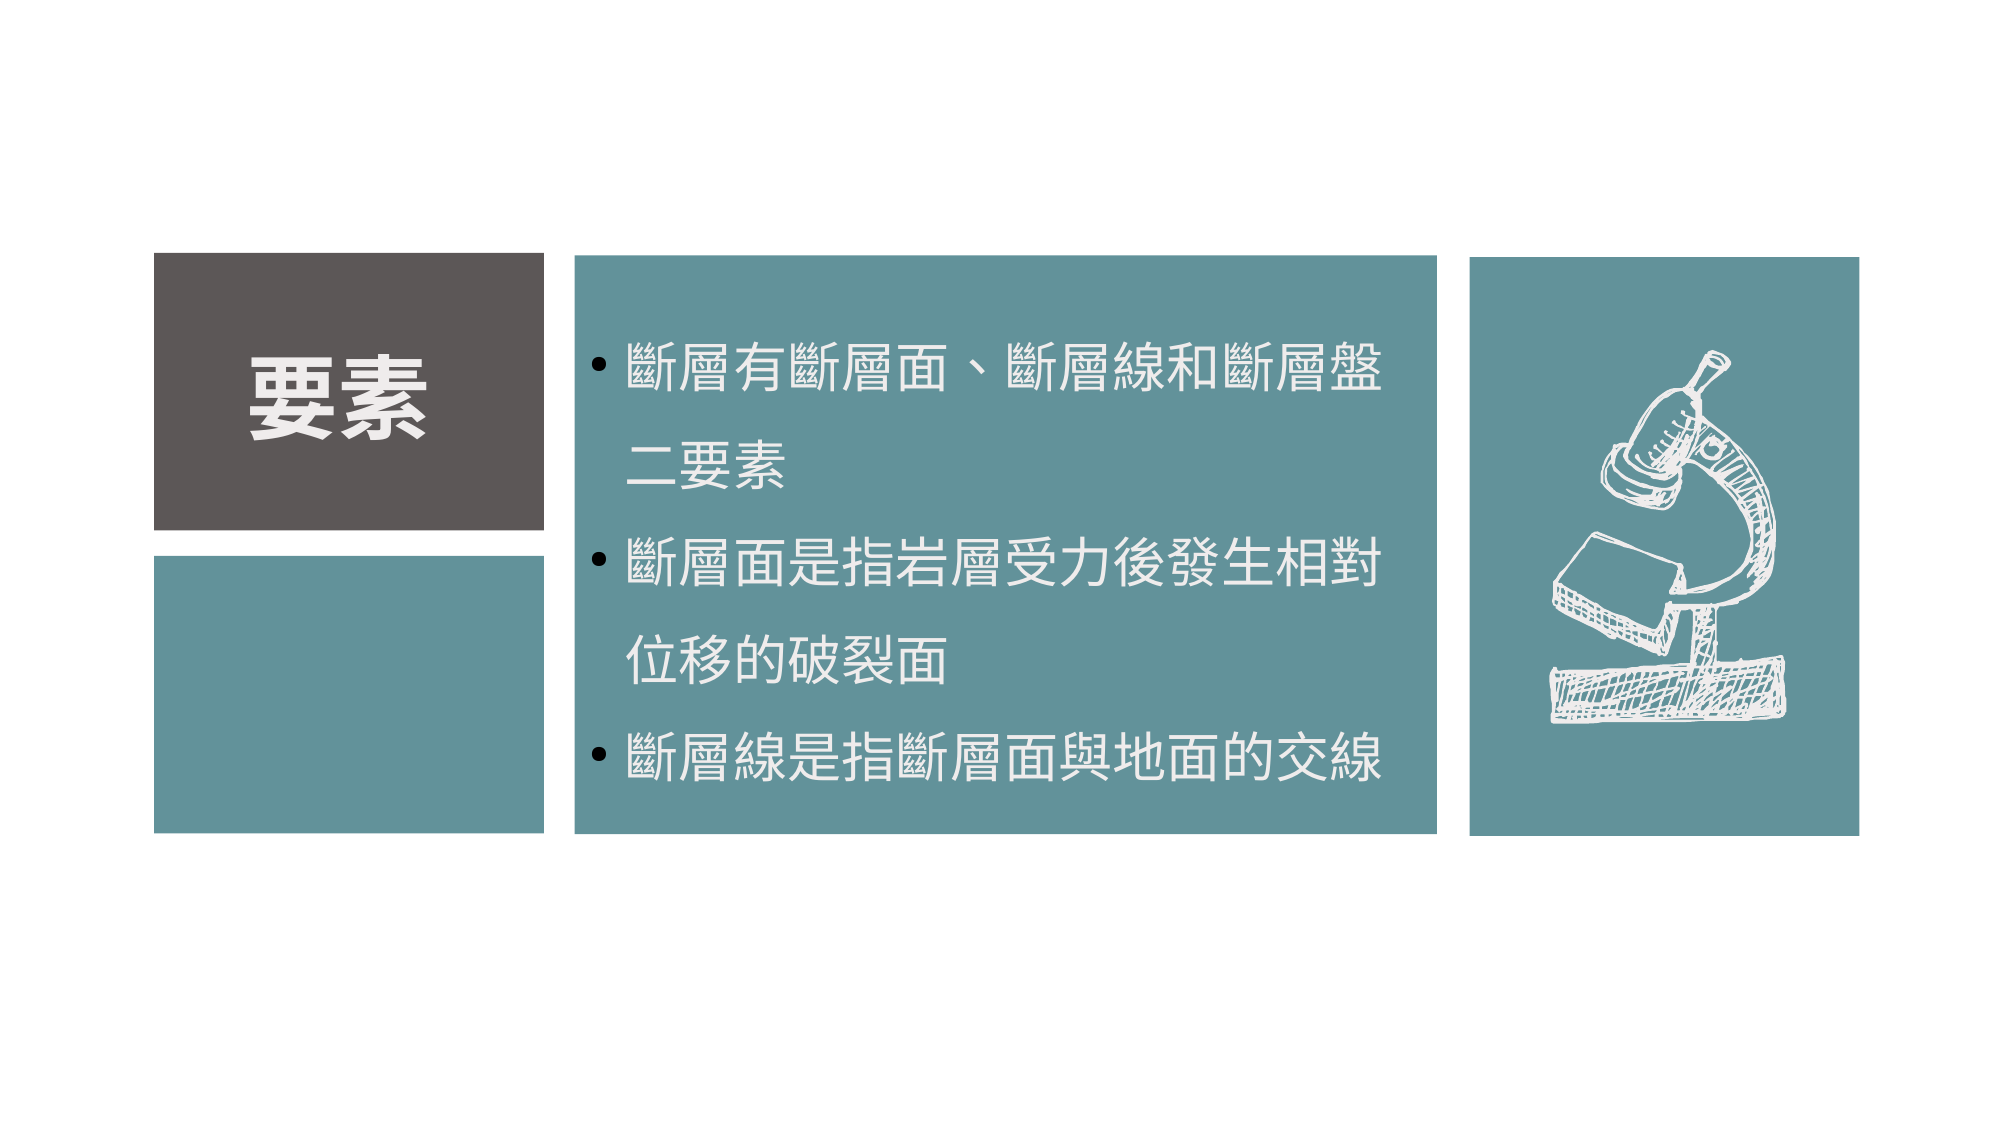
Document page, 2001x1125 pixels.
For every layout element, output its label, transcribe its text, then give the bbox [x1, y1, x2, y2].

text_box 要素 [246, 329, 460, 465]
text_box [1469, 257, 1860, 836]
text_box [154, 252, 544, 531]
text_box [154, 555, 544, 834]
text_box 斷層有斷層面、斷層線和斷層盤二要素 斷層面是指岩層受力後發生相對位移的破裂面 斷層線是指斷層面與地面的交線 [574, 255, 1437, 835]
